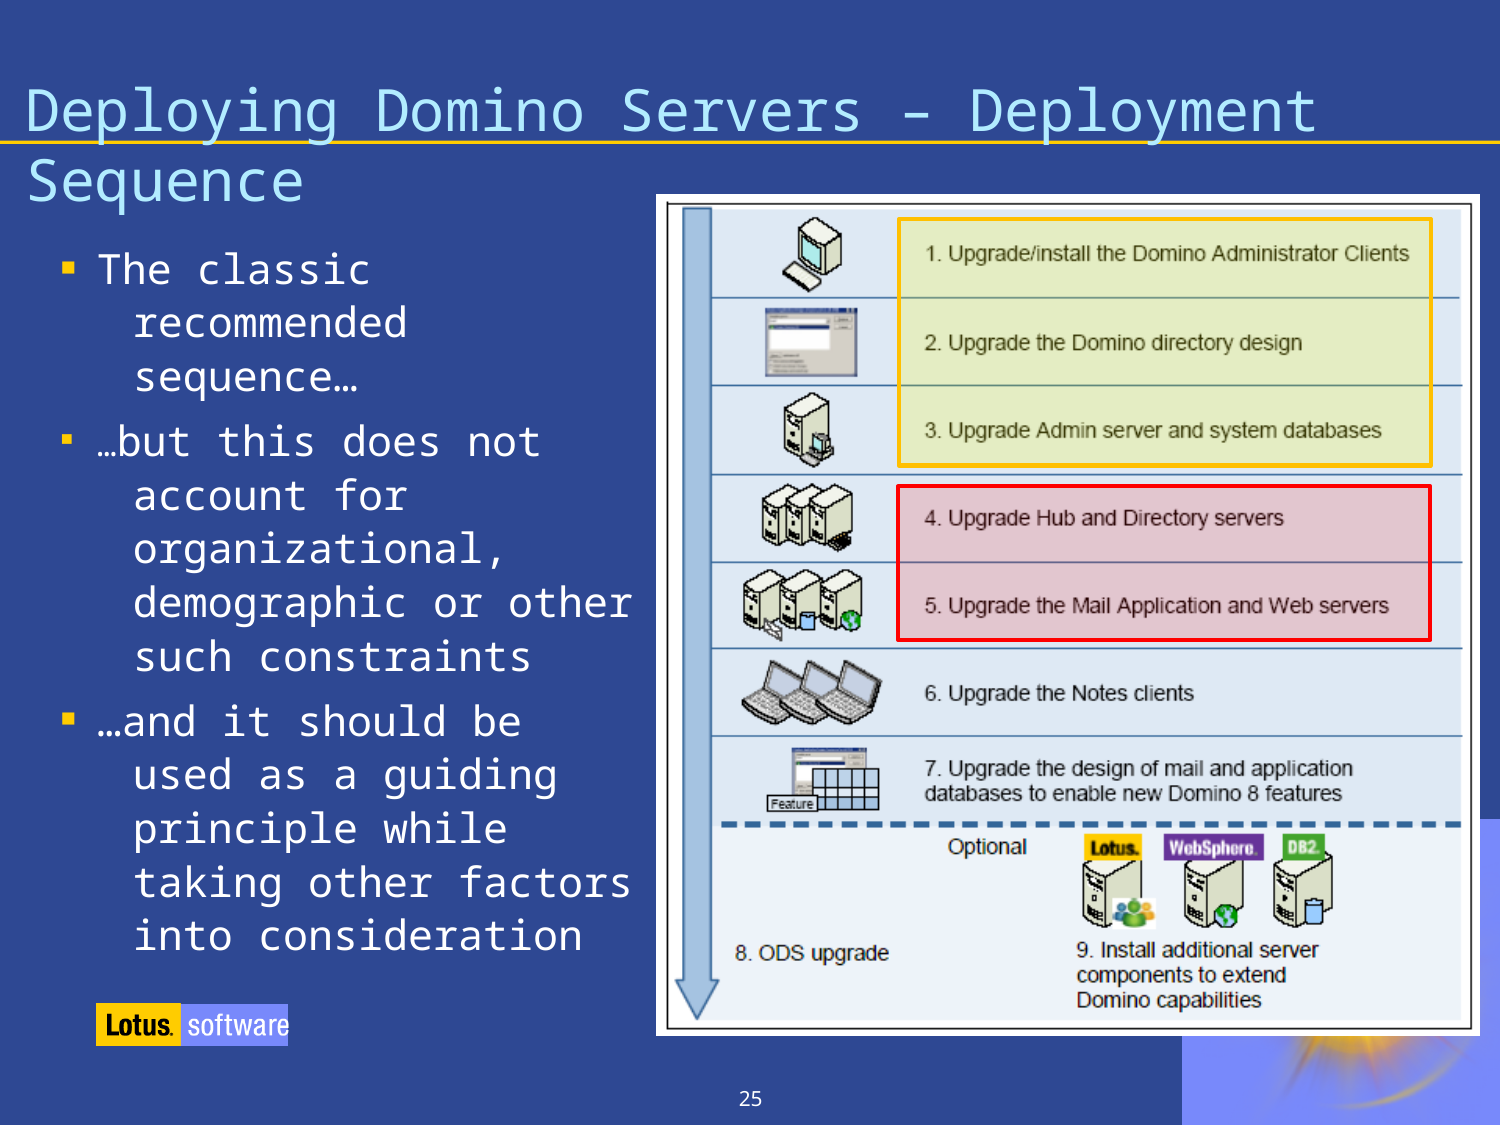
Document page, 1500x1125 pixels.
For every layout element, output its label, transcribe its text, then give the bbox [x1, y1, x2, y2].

list The classic recommended sequence… …but this does not account for organizational, demographic or other such constraints …and it should be used as a guiding principle while taking other factors into consideration [57, 234, 644, 1033]
picture [96, 1033, 289, 1046]
picture [656, 194, 1500, 1125]
title Deploying Domino Servers – Deployment Sequence [25, 74, 1476, 165]
text_box [898, 219, 1431, 466]
text_box [898, 486, 1431, 640]
